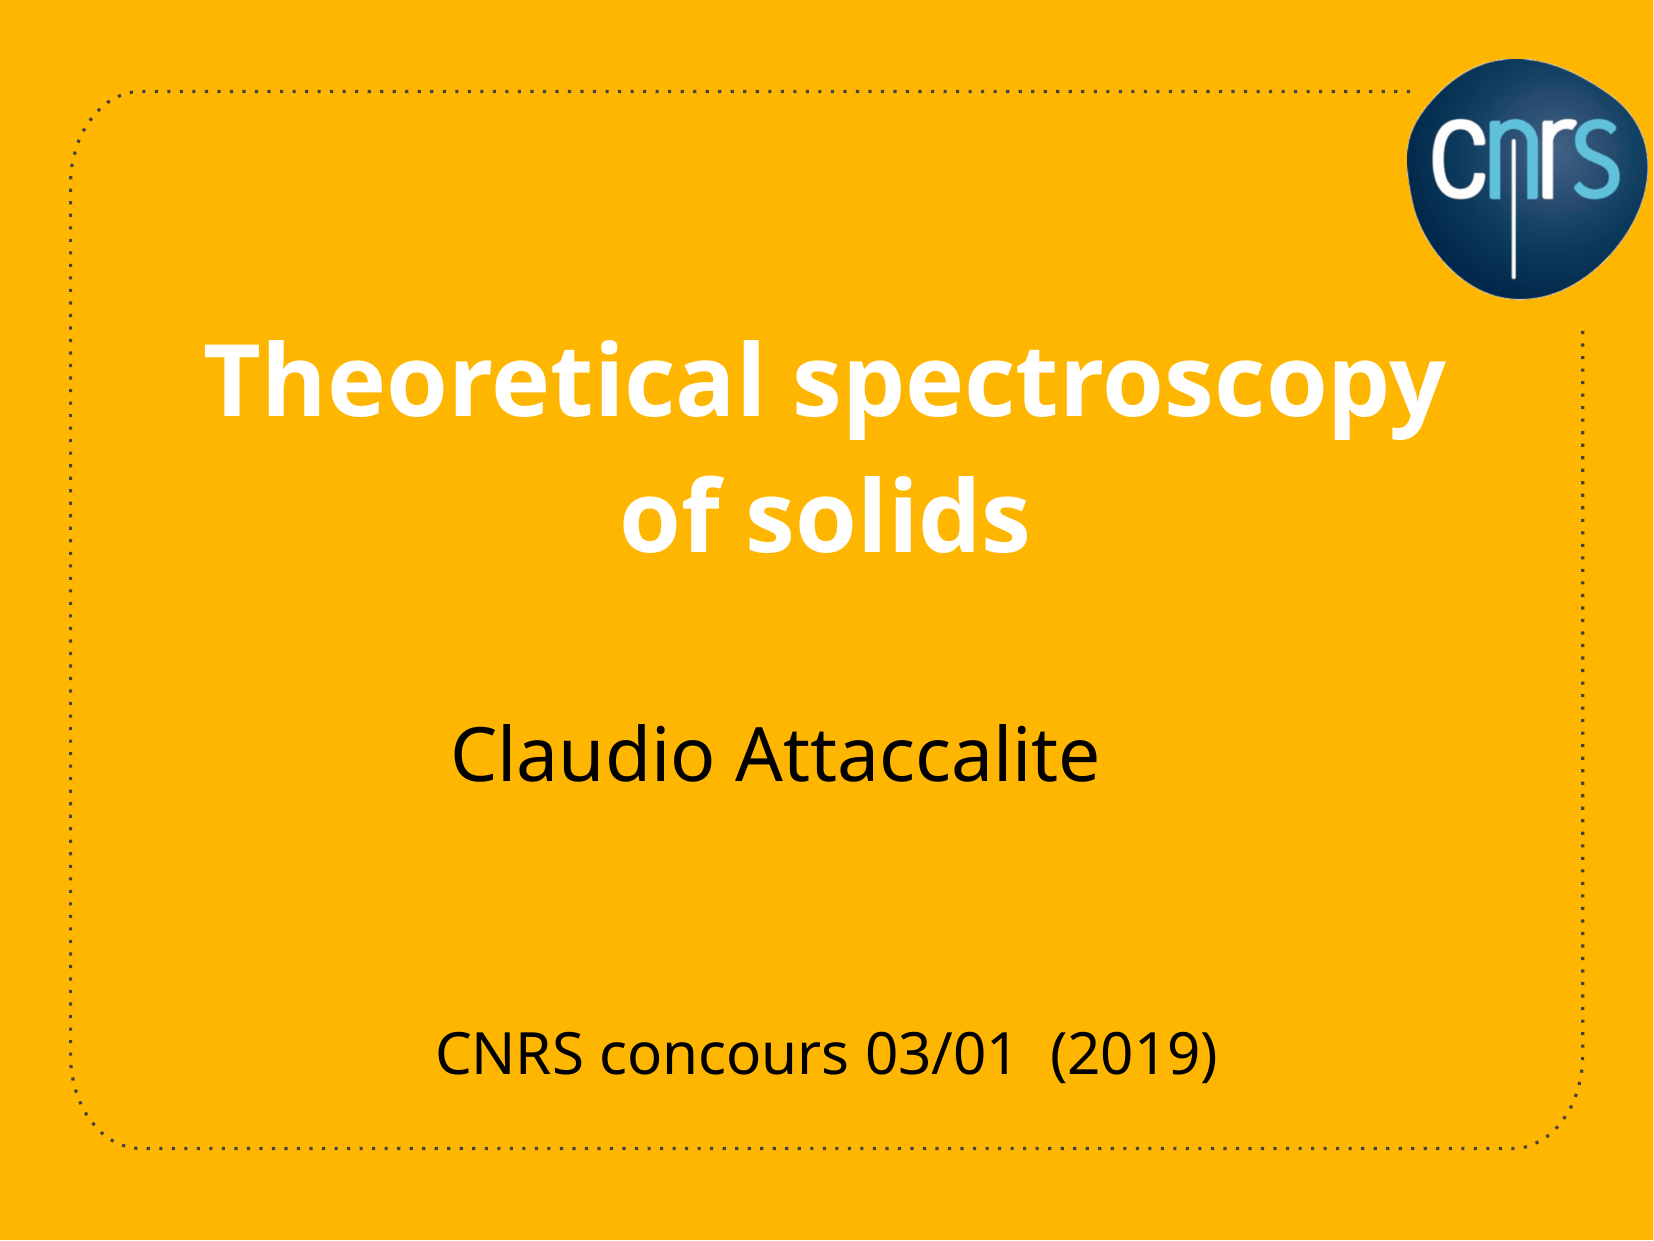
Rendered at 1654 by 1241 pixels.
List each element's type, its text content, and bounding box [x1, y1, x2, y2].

title CNRS concours 03/01 (2019) [124, 1005, 1530, 1102]
text_box Theoretical spectroscopy of solids [102, 270, 1549, 620]
text_box Claudio Attaccalite [450, 679, 1272, 826]
picture [1407, 59, 1648, 301]
